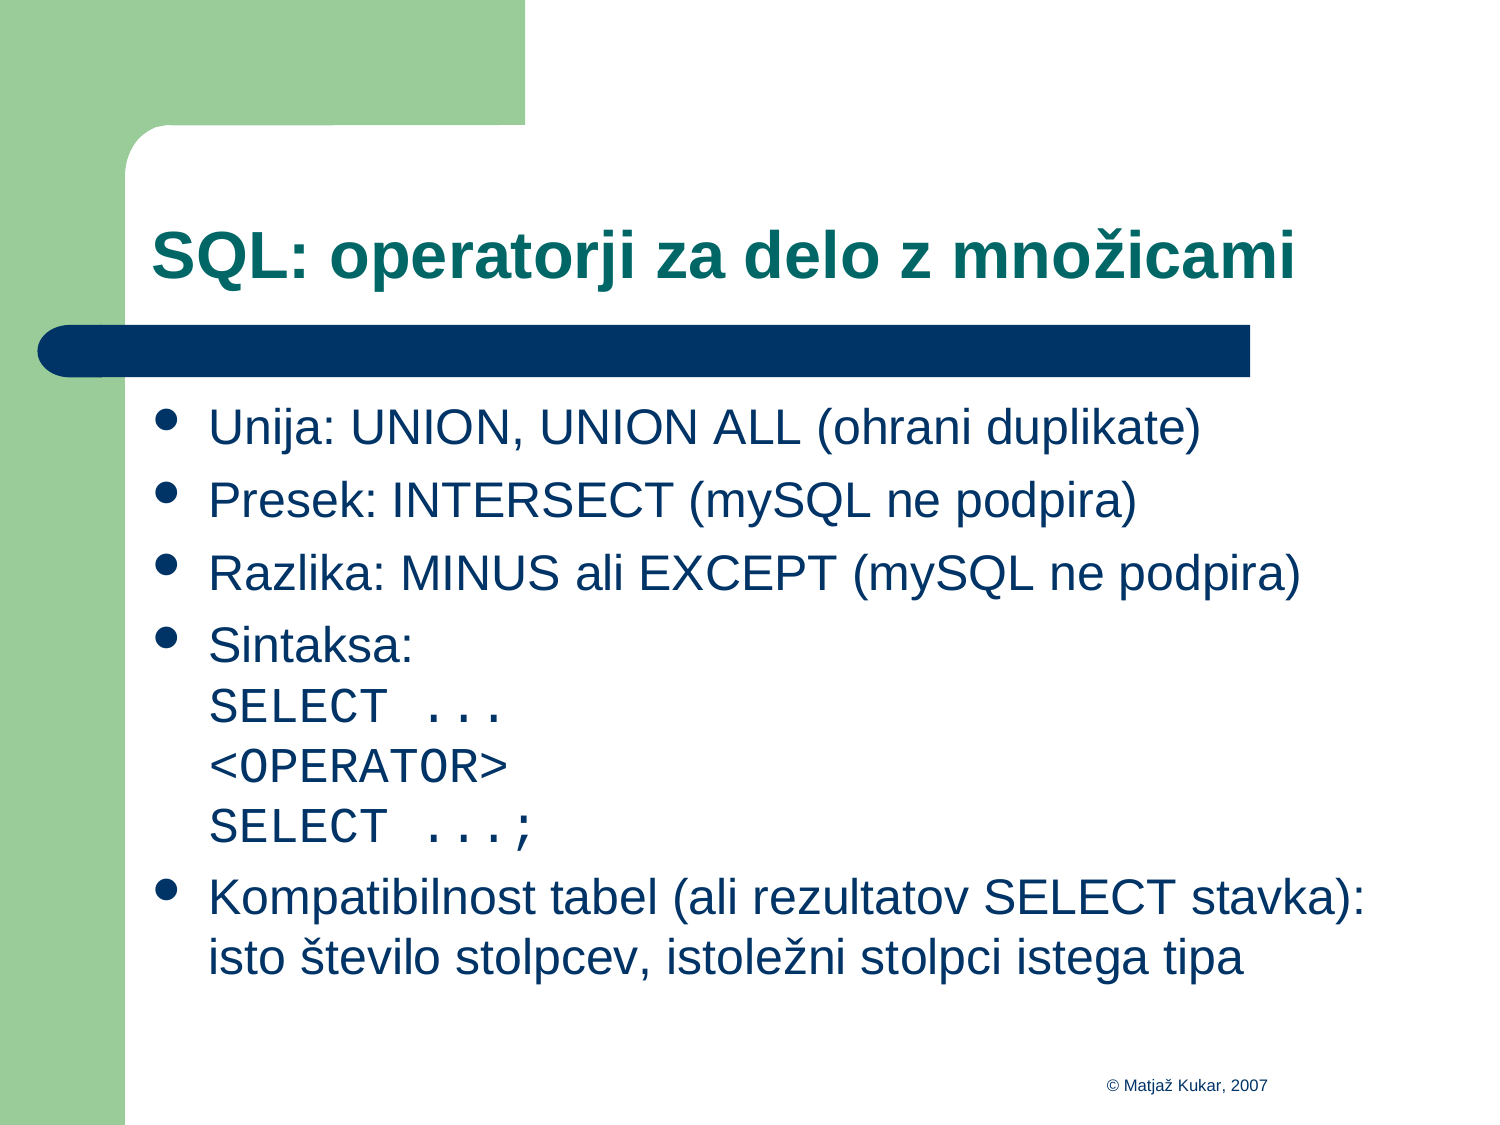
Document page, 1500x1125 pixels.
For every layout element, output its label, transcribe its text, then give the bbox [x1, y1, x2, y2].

text_box © Matjaž Kukar, 2007 [949, 1025, 1426, 1103]
title SQL: operatorji za delo z množicami [136, 136, 1414, 301]
list Unija: UNION, UNION ALL (ohrani duplikate) Presek: INTERSECT (mySQL ne podpira) Razlika: MINUS ali EXCEPT (mySQL ne podpira) Sintaksa: SELECT ... <OPERATOR> SELECT ...; Kompatibilnost tabel (ali rezultatov SELECT stavka): isto število stolpcev, istoležni stolpci istega tipa [137, 387, 1400, 1065]
